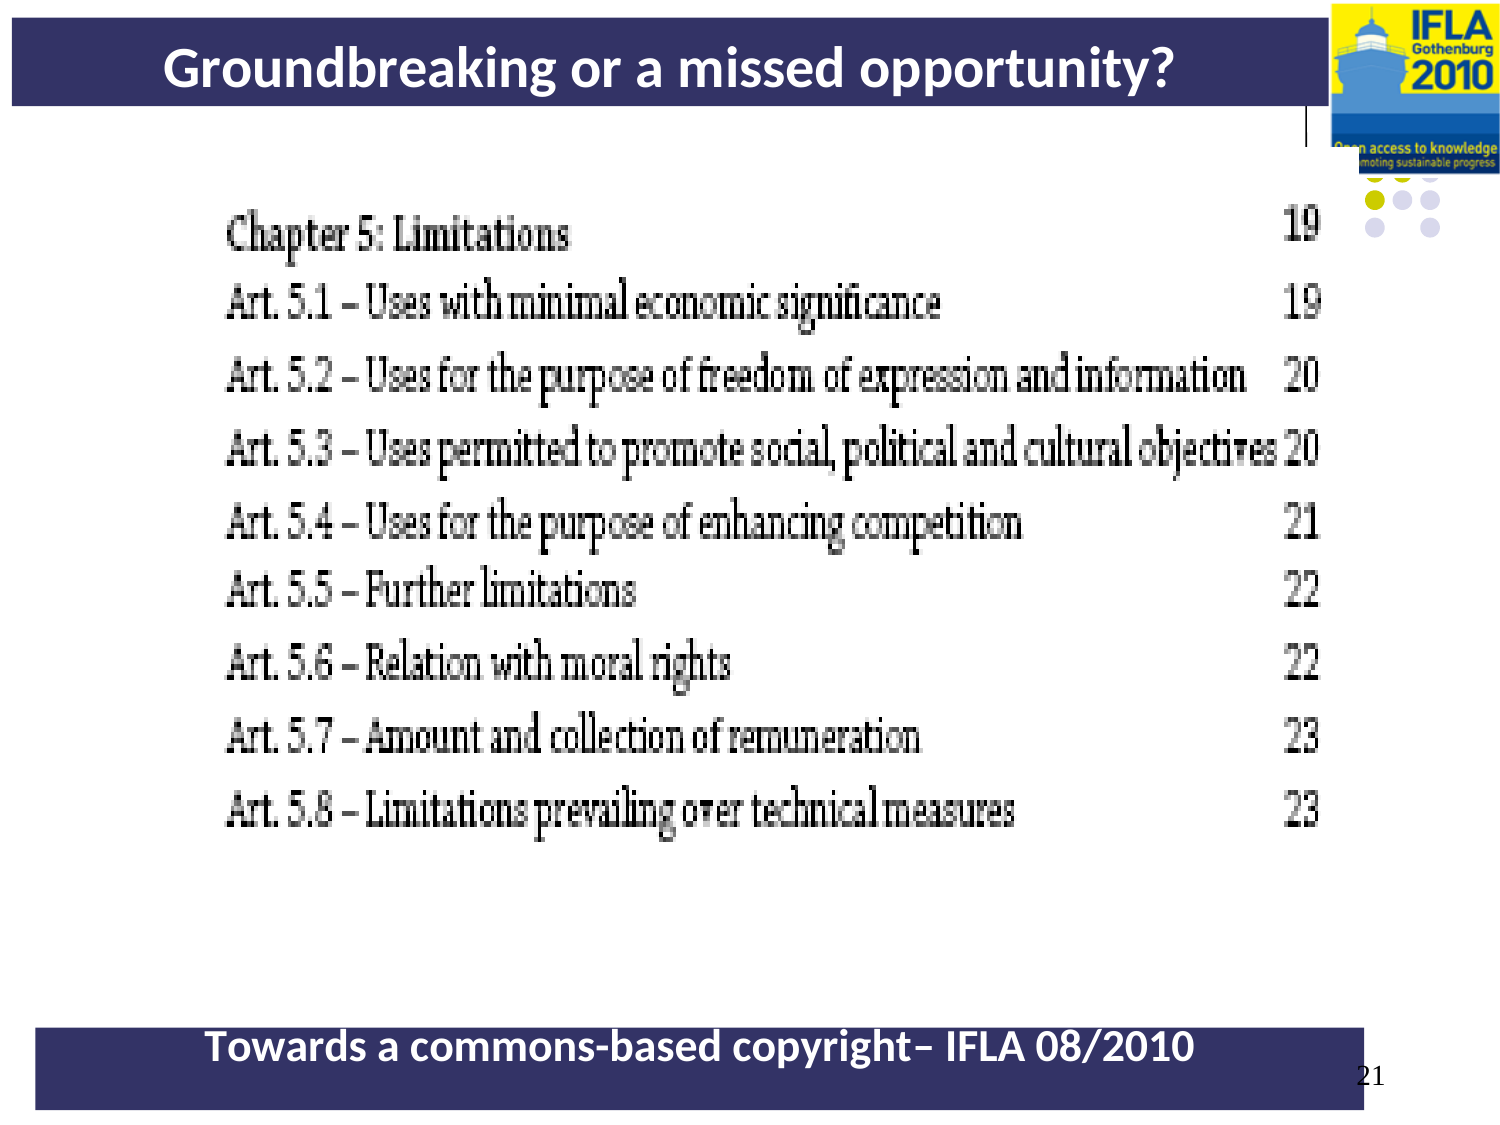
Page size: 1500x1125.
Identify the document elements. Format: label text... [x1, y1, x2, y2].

text_box [1356, 1026, 1459, 1105]
title Groundbreaking or a missed opportunity? [11, 17, 1329, 107]
picture [177, 147, 1359, 916]
